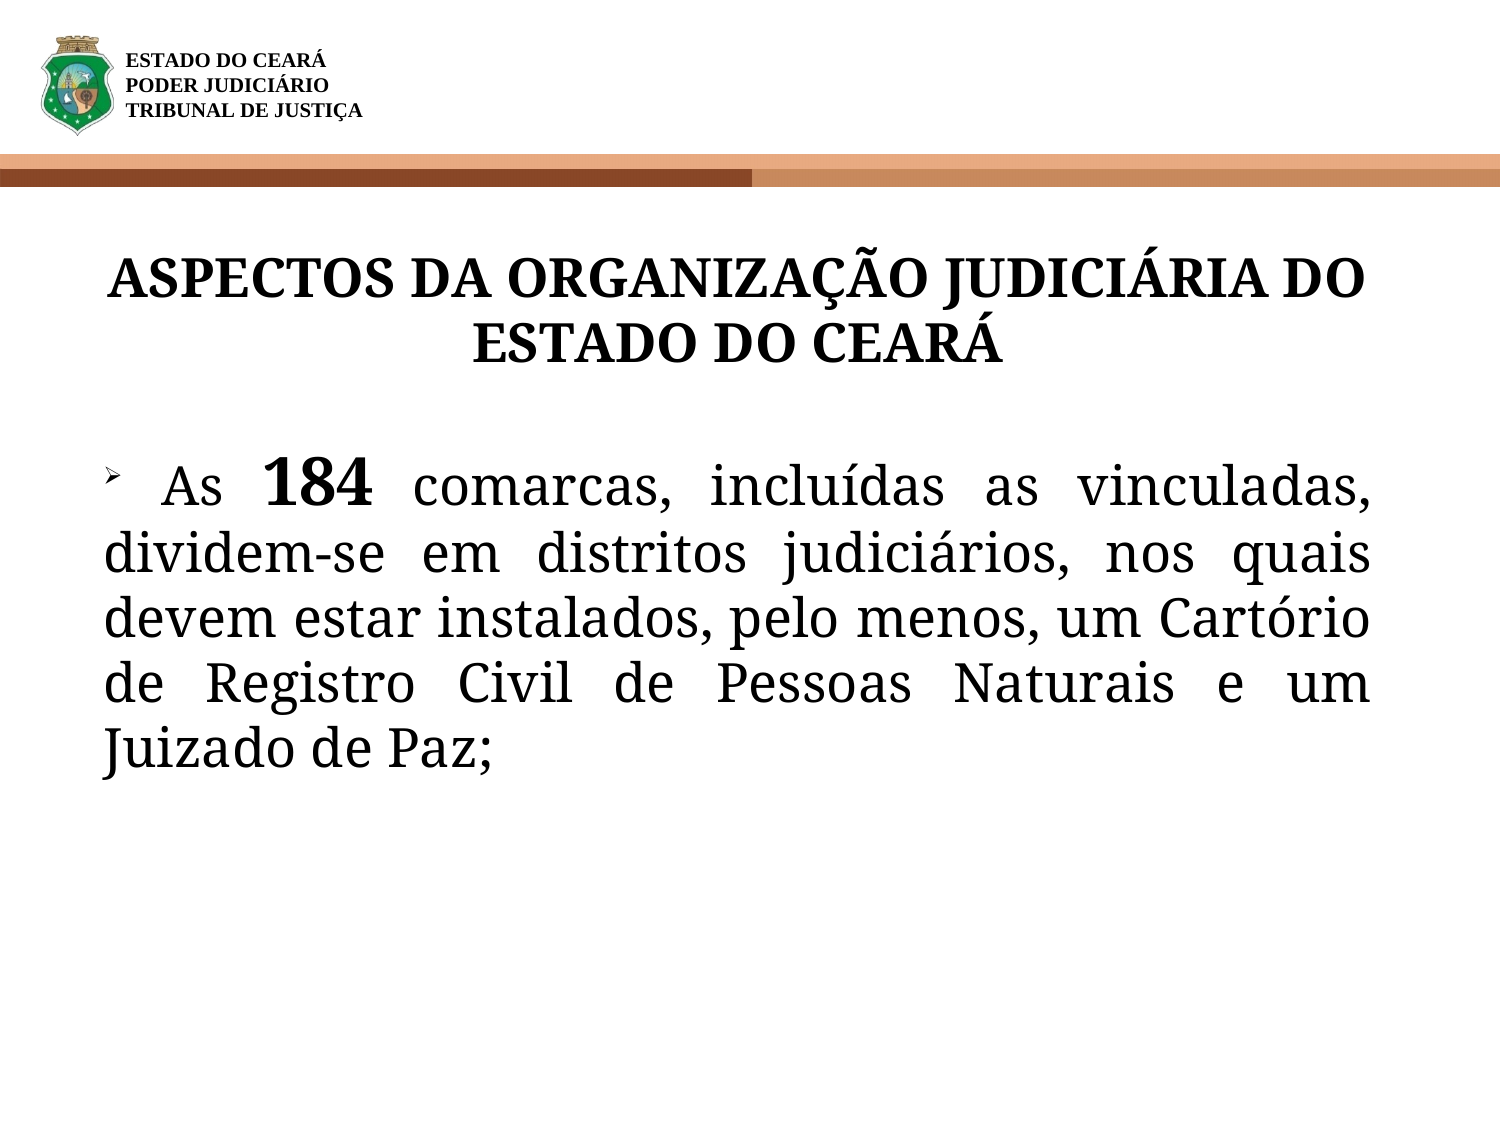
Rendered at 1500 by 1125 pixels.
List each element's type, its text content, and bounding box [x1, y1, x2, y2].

text_box ASPECTOS DA ORGANIZAÇÃO JUDICIÁRIA DO ESTADO DO CEARÁ As 184 comarcas, incluídas as vinculadas, dividem-se em distritos judiciários, nos quais devem estar instalados, pelo menos, um Cartório de Registro Civil de Pessoas Naturais e um Juizado de Paz; [88, 236, 1388, 752]
picture [0, 154, 1500, 187]
picture [37, 35, 118, 136]
